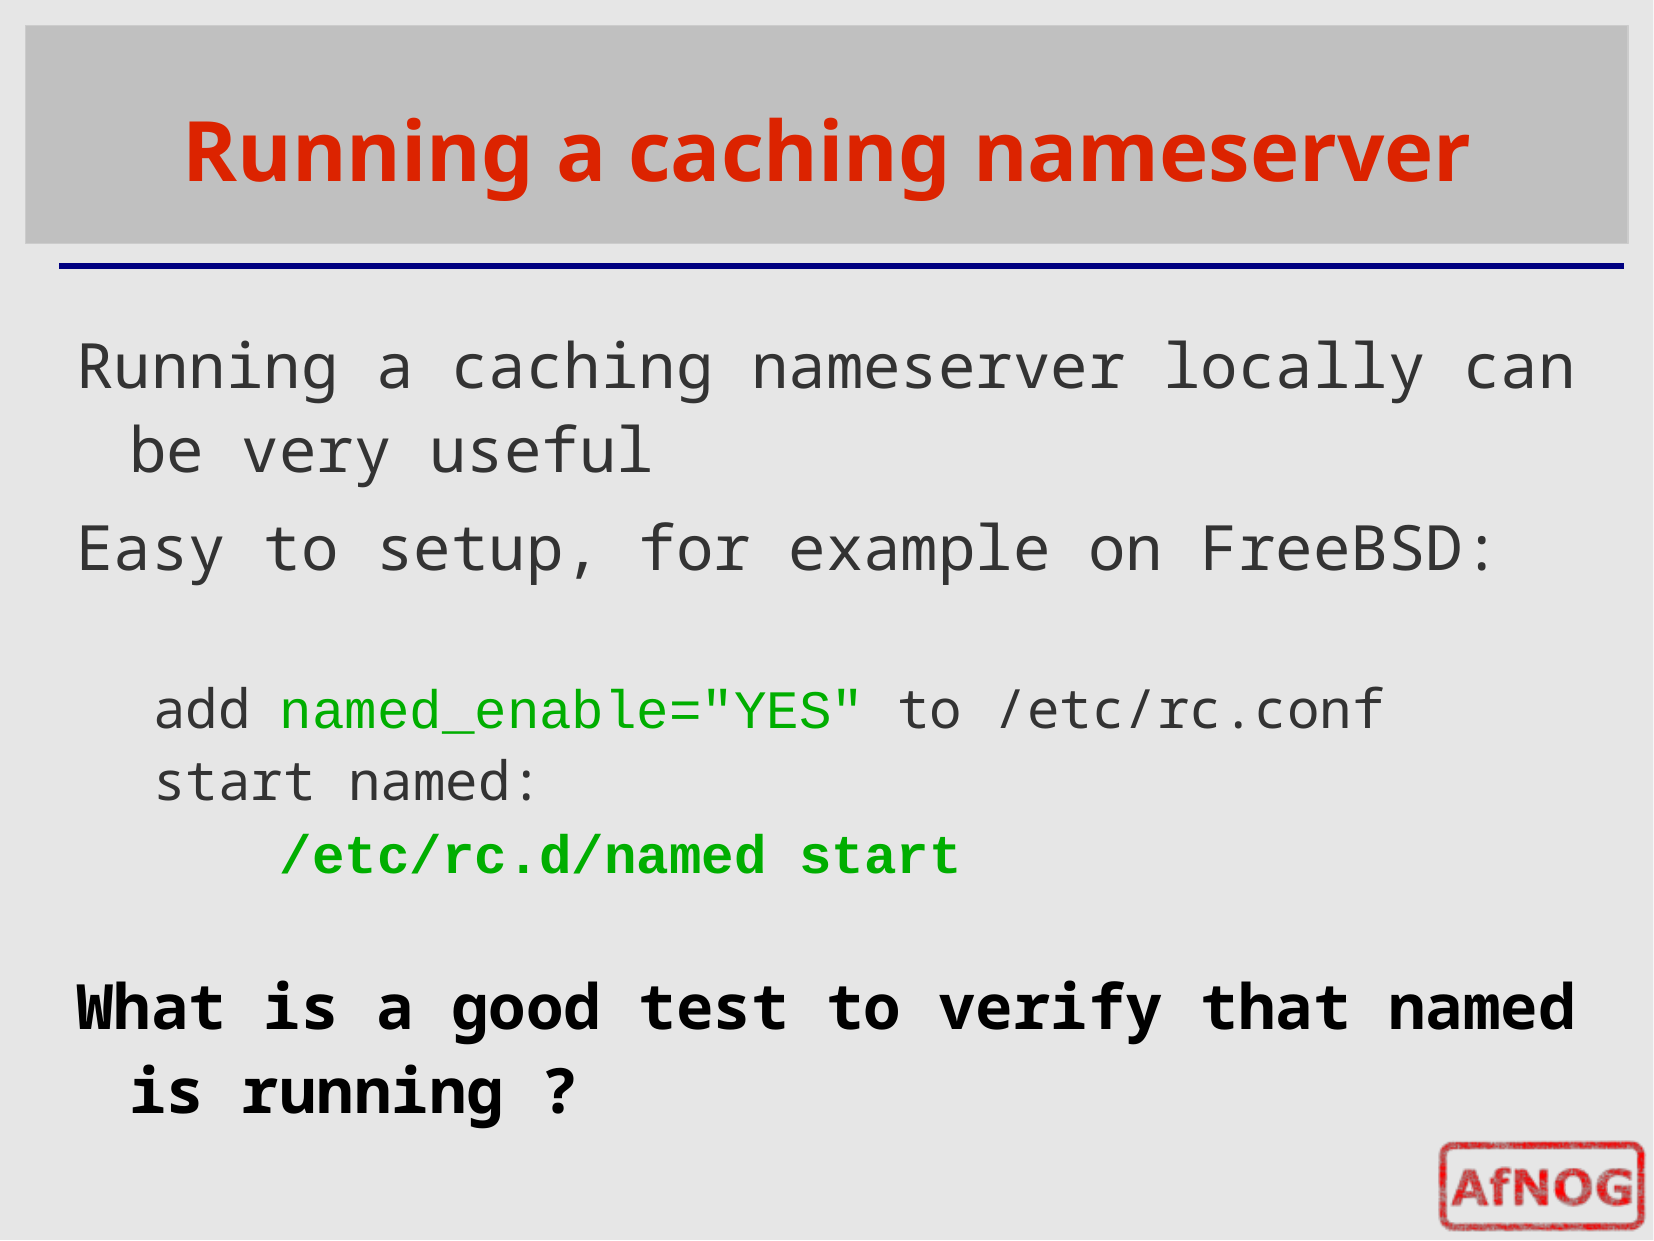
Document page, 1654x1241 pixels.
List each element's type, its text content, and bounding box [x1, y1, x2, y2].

list Running a caching nameserver locally can be very useful Easy to setup, for example on FreeBSD: add named_enable="YES" to /etc/rc.conf start named: /etc/rc.d/named start What is a good test to verify that named is running ? [59, 322, 1595, 1241]
title Running a caching nameserver [121, 46, 1534, 254]
picture [1595, 1139, 1648, 1235]
